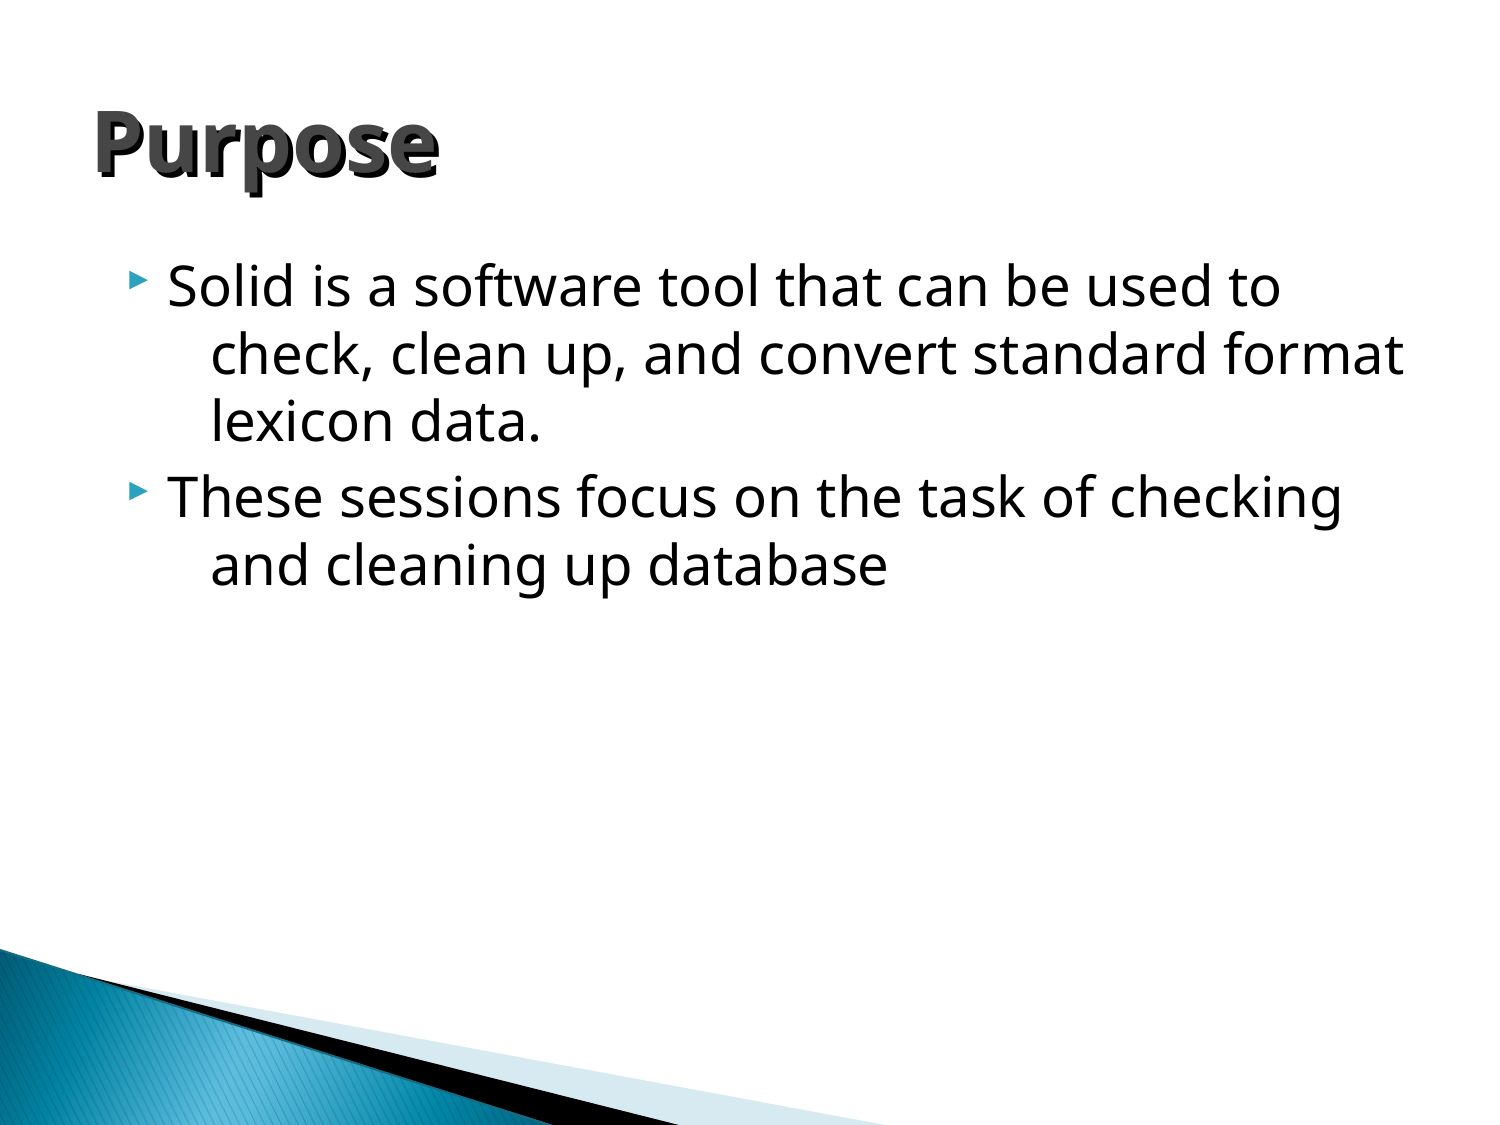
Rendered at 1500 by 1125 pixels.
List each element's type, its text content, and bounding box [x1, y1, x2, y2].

picture [69, 992, 411, 1125]
list Solid is a software tool that can be used to check, clean up, and convert standard format lexicon data. These sessions focus on the task of checking and cleaning up database [75, 243, 1426, 986]
title Purpose [75, 45, 1426, 233]
